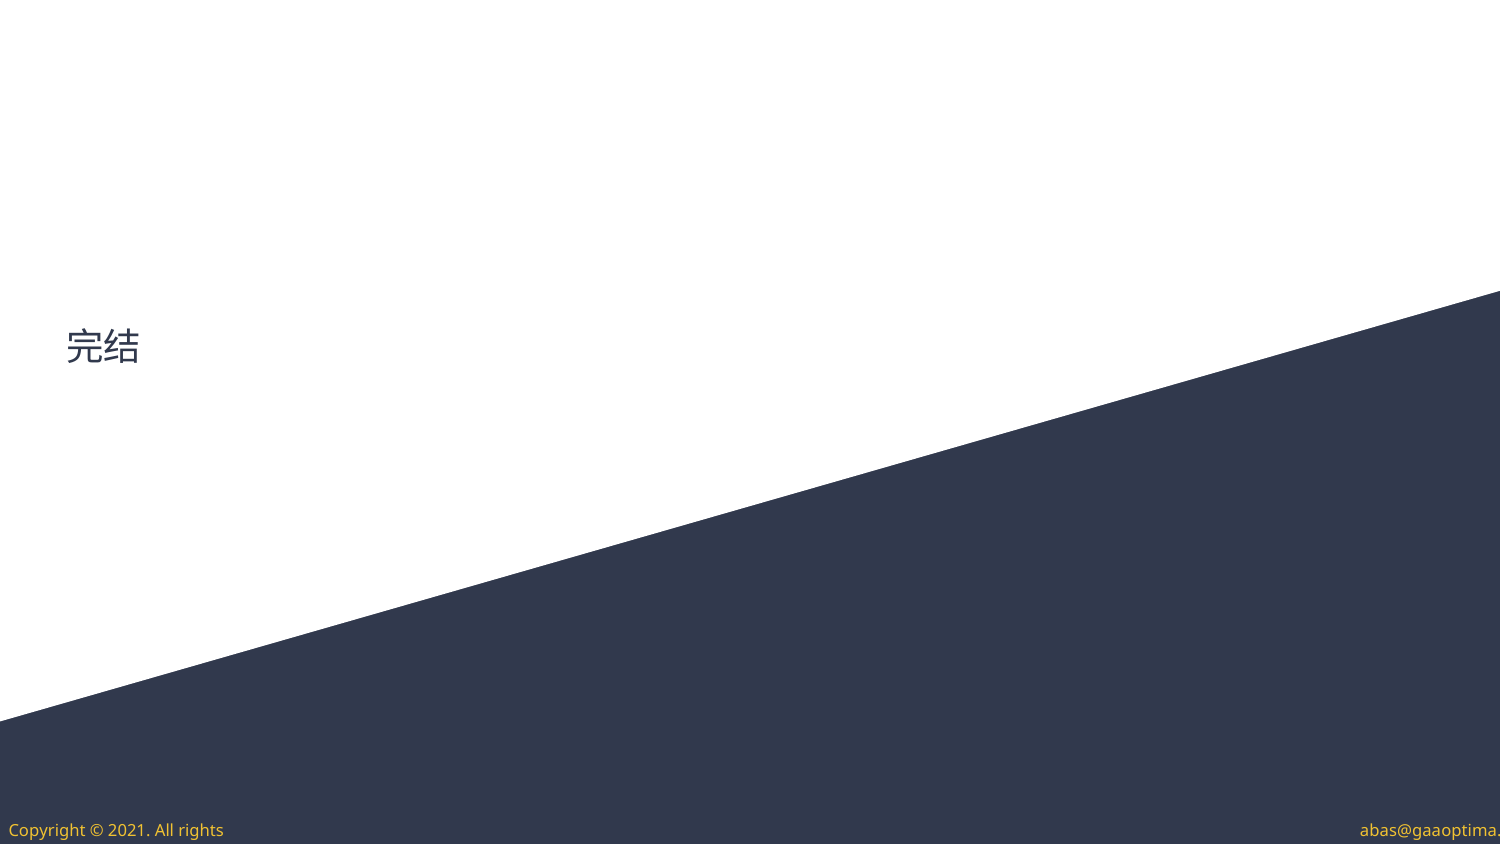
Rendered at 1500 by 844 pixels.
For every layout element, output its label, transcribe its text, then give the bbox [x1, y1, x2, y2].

text_box abas@gaaoptima.com [1344, 800, 1500, 844]
subtitle 完结 [51, 308, 748, 430]
text_box Copyright © 2021. All rights reserved. [0, 800, 290, 844]
